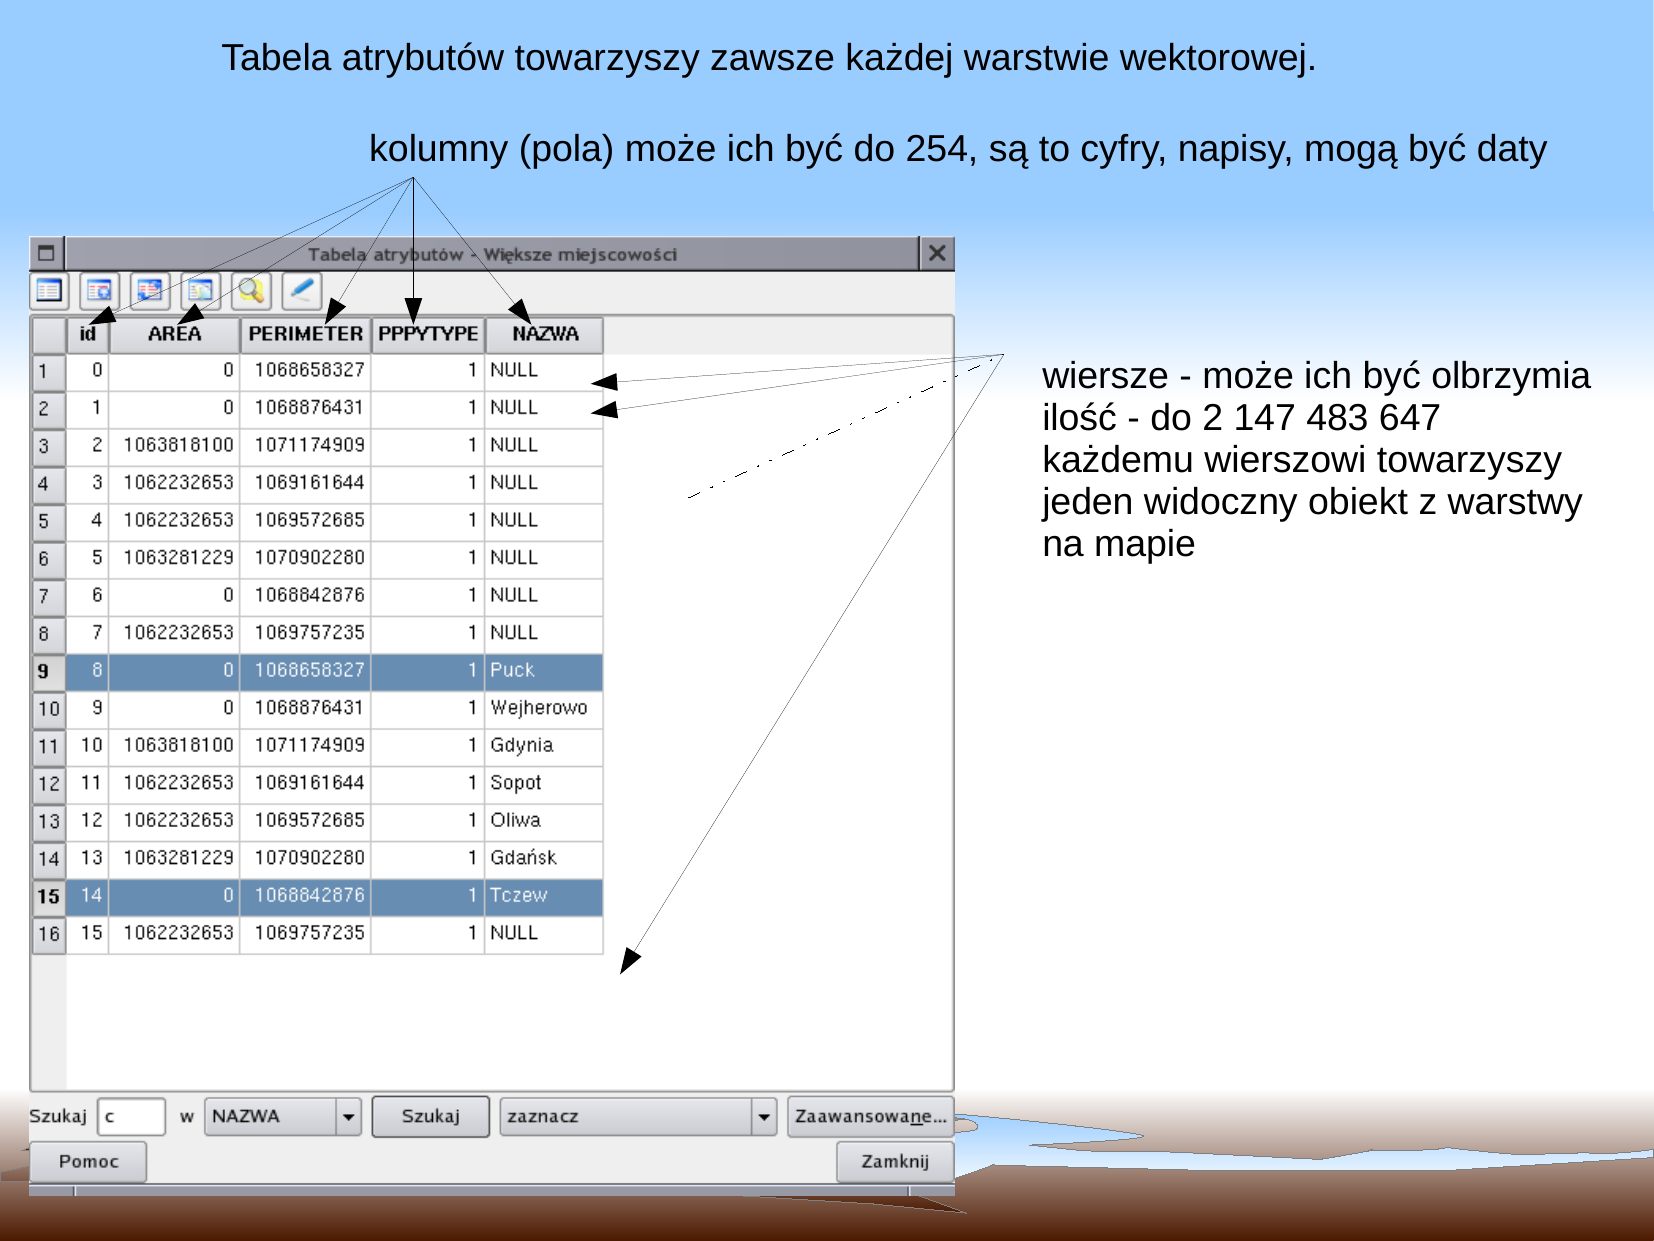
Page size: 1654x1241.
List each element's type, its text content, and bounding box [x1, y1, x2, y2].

text_box wiersze - może ich być olbrzymia ilość - do 2 147 483 647 każdemu wierszowi towarzyszy jeden widoczny obiekt z warstwy na mapie [1027, 347, 1608, 573]
text_box Tabela atrybutów towarzyszy zawsze każdej warstwie wektorowej. [206, 29, 1336, 87]
picture [29, 236, 955, 1196]
text_box kolumny (pola) może ich być do 254, są to cyfry, napisy, mogą być daty [354, 120, 1567, 178]
